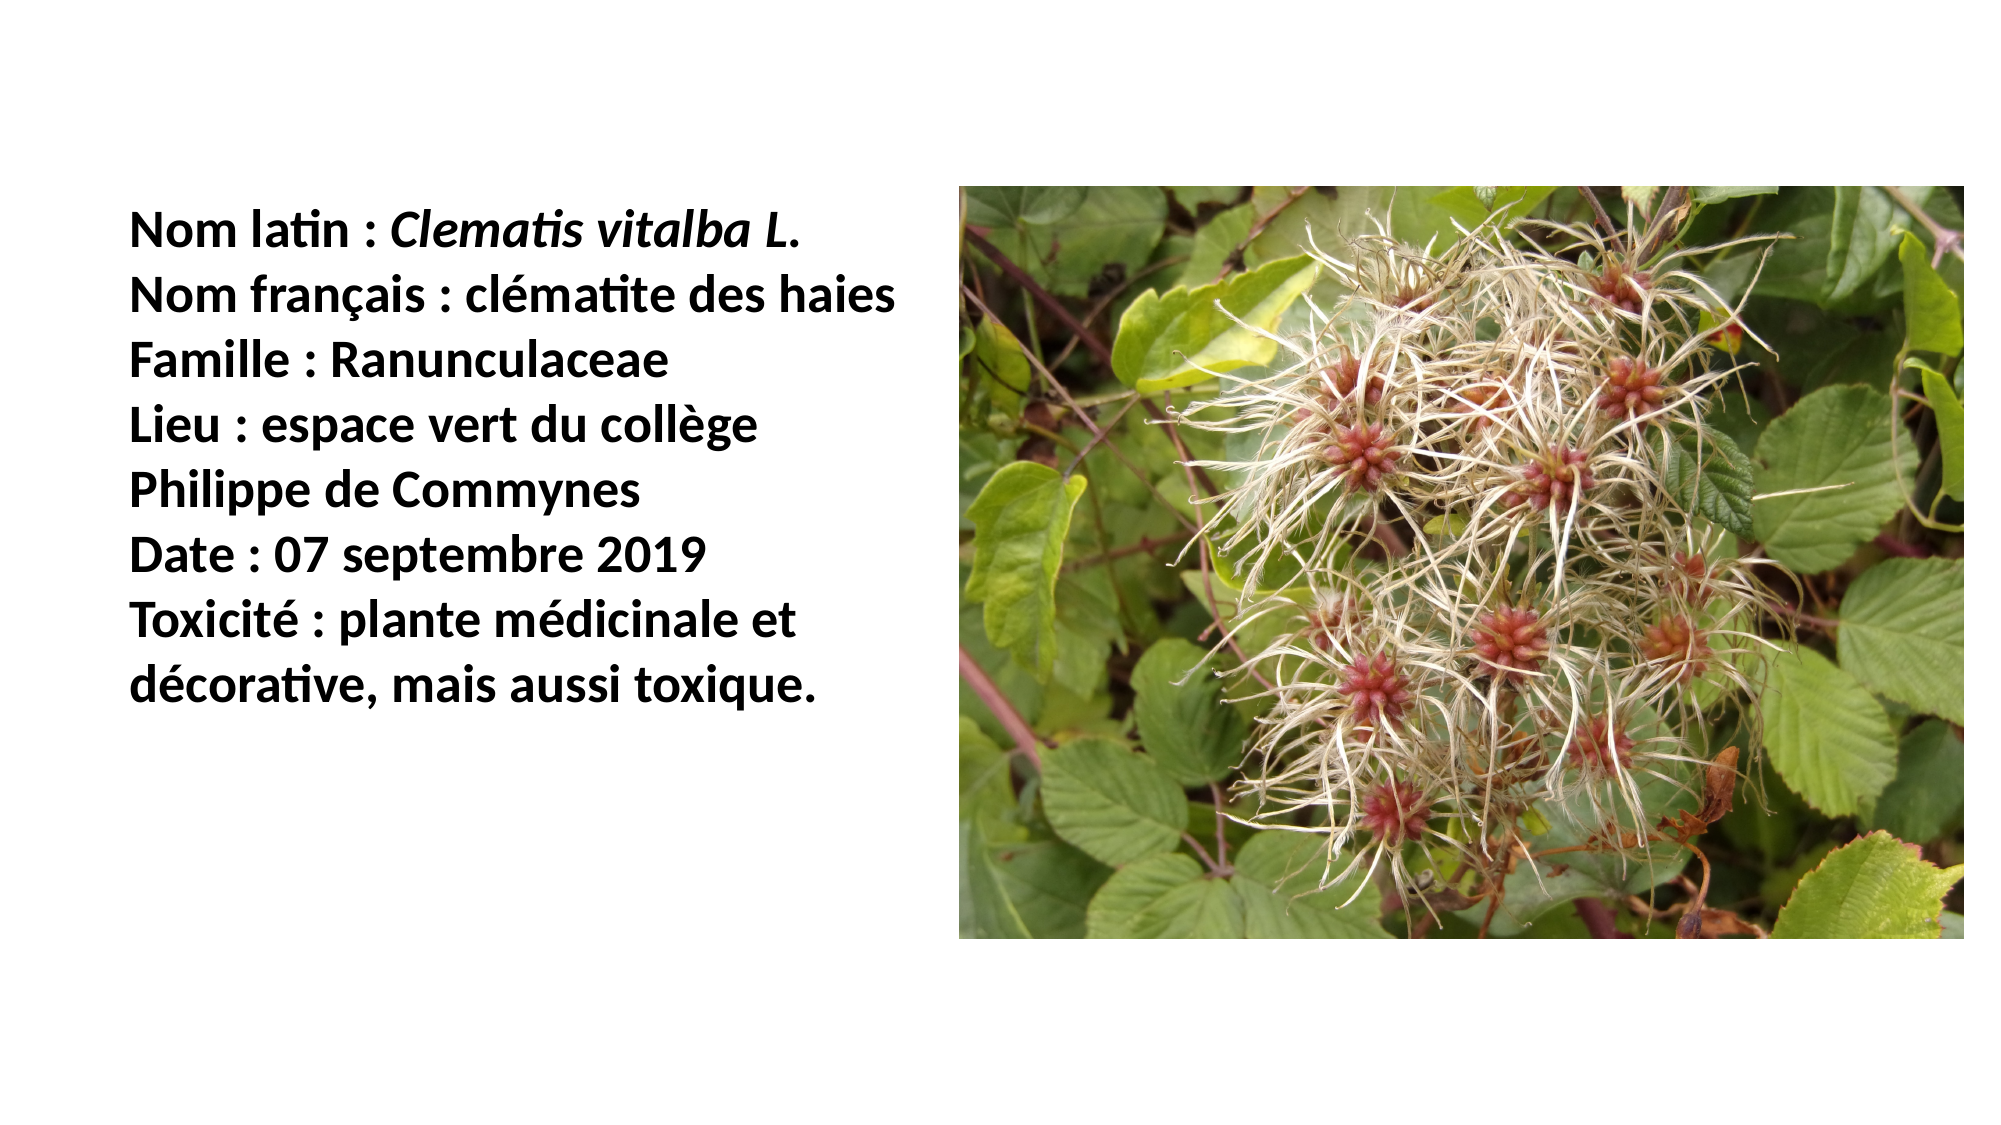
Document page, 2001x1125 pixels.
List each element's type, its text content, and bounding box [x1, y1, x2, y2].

picture [959, 186, 1964, 939]
text_box Nom latin : Clematis vitalba L. Nom français : clématite des haies Famille : Ranunculaceae Lieu : espace vert du collège Philippe de Commynes Date : 07 septembre 2019 Toxicité : plante médicinale et décorative, mais aussi toxique. [114, 186, 960, 727]
